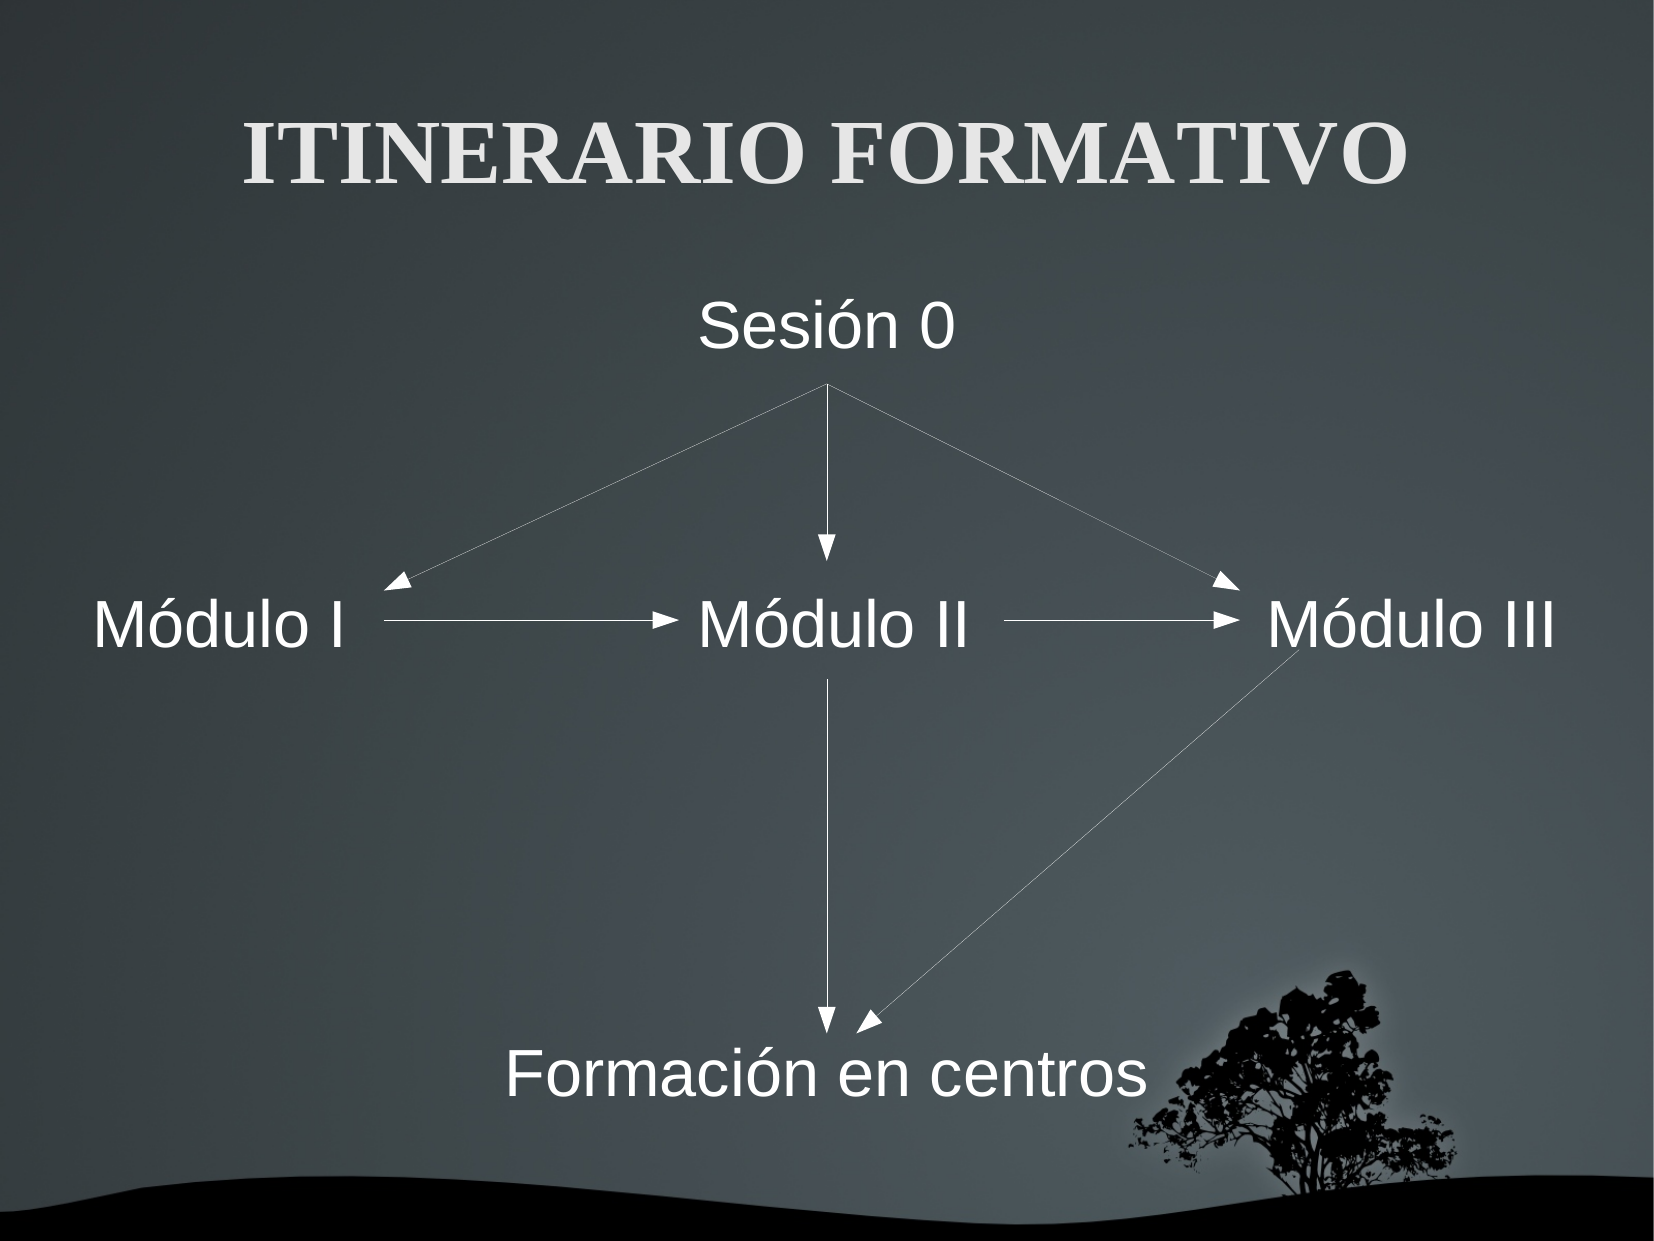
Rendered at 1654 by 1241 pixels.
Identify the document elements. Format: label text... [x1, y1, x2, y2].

subtitle Sesión 0 Módulo I Módulo II Módulo III Formación en centros [82, 288, 1571, 1111]
title ITINERARIO FORMATIVO [82, 56, 1571, 250]
picture [0, 0, 1654, 1241]
